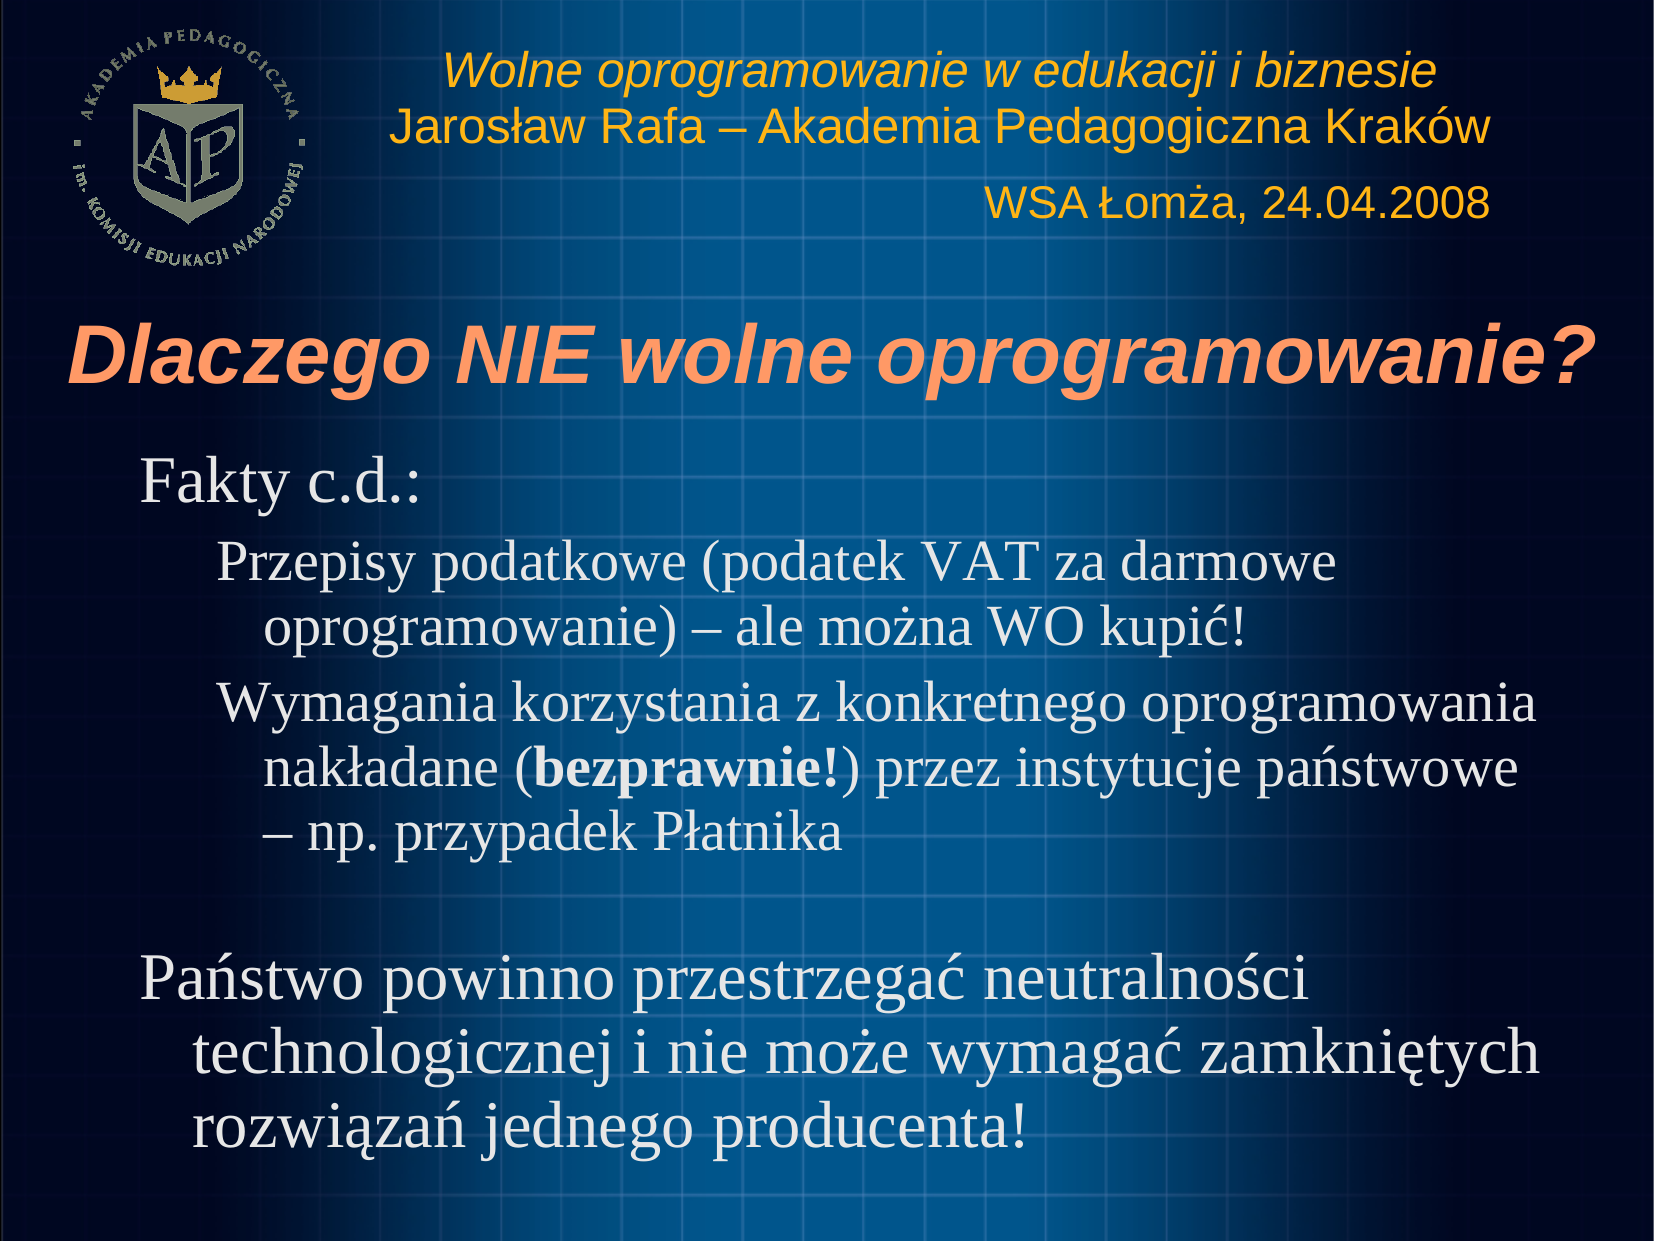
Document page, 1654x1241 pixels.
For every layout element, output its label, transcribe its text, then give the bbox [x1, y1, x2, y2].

picture [0, 0, 1654, 1241]
title Dlaczego NIE wolne oprogramowanie? [60, 302, 1606, 407]
list Fakty c.d.: Przepisy podatkowe (podatek VAT za darmowe oprogramowanie) – ale można WO kupić! Wymagania korzystania z konkretnego oprogramowania nakładane (bezprawnie!) przez instytucje państwowe – np. przypadek Płatnika Państwo powinno przestrzegać neutralności technologicznej i nie może wymagać zamkniętych rozwiązań jednego producenta! [121, 442, 1561, 1162]
